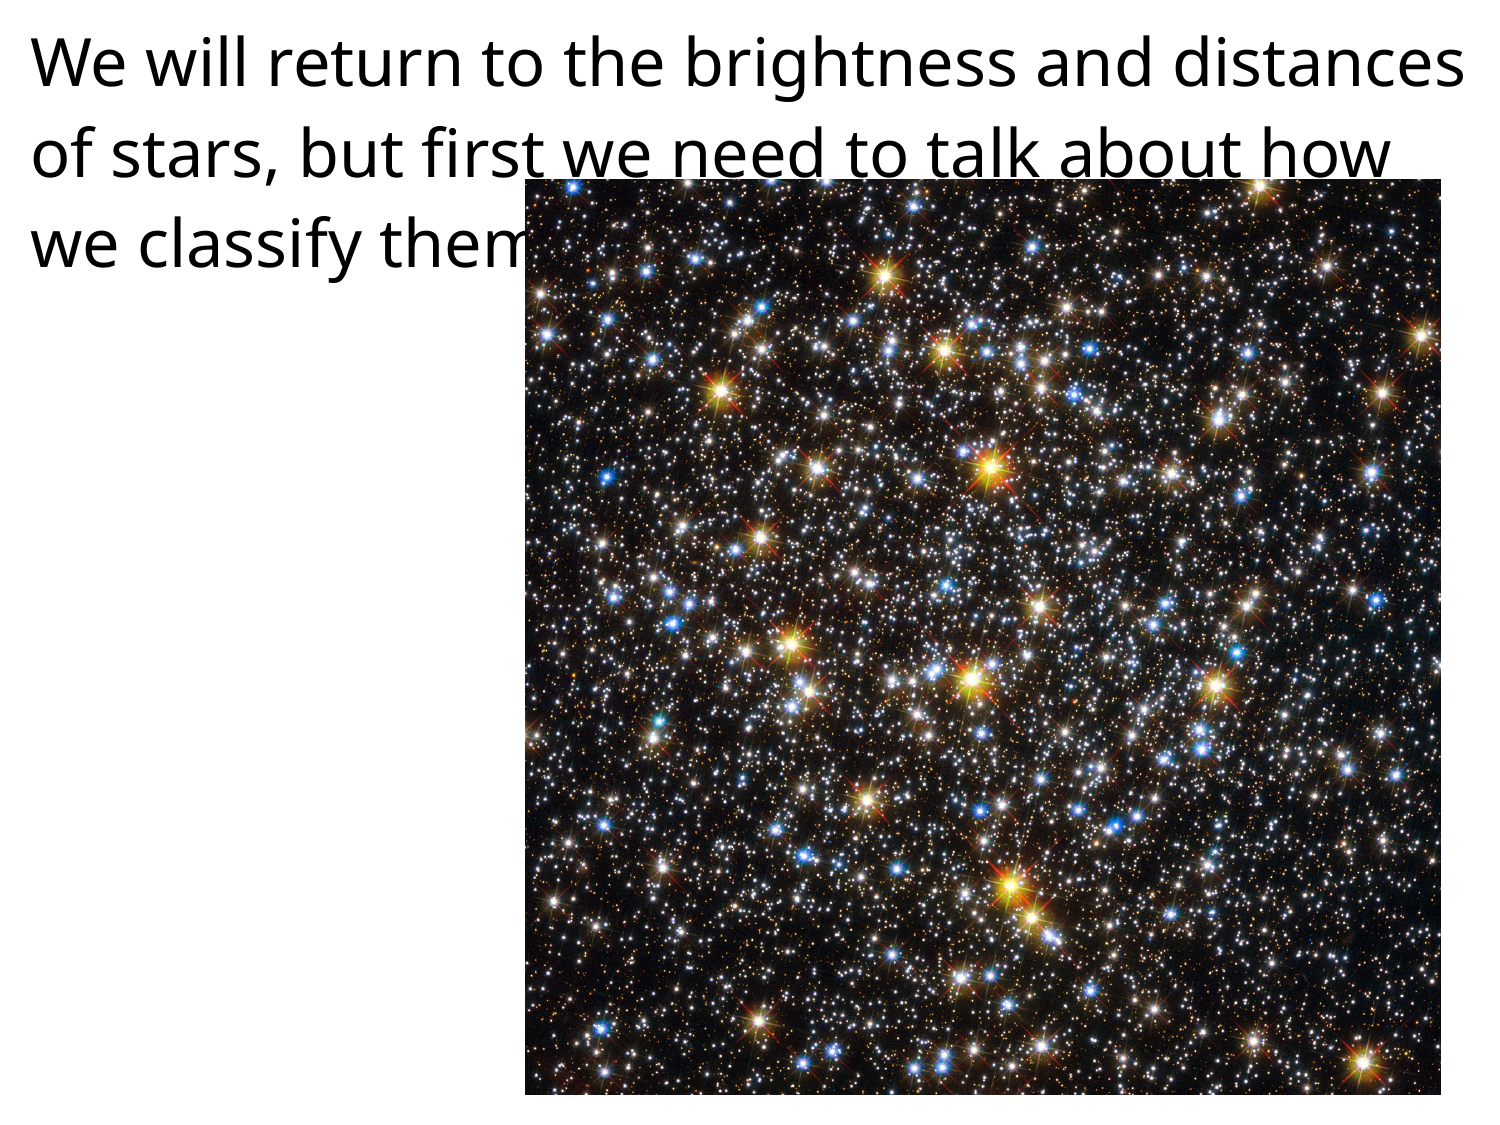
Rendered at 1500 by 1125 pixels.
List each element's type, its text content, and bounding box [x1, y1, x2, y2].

picture [525, 179, 1441, 1096]
list We will return to the brightness and distances of stars, but first we need to talk about how we classify them [30, 15, 1471, 841]
